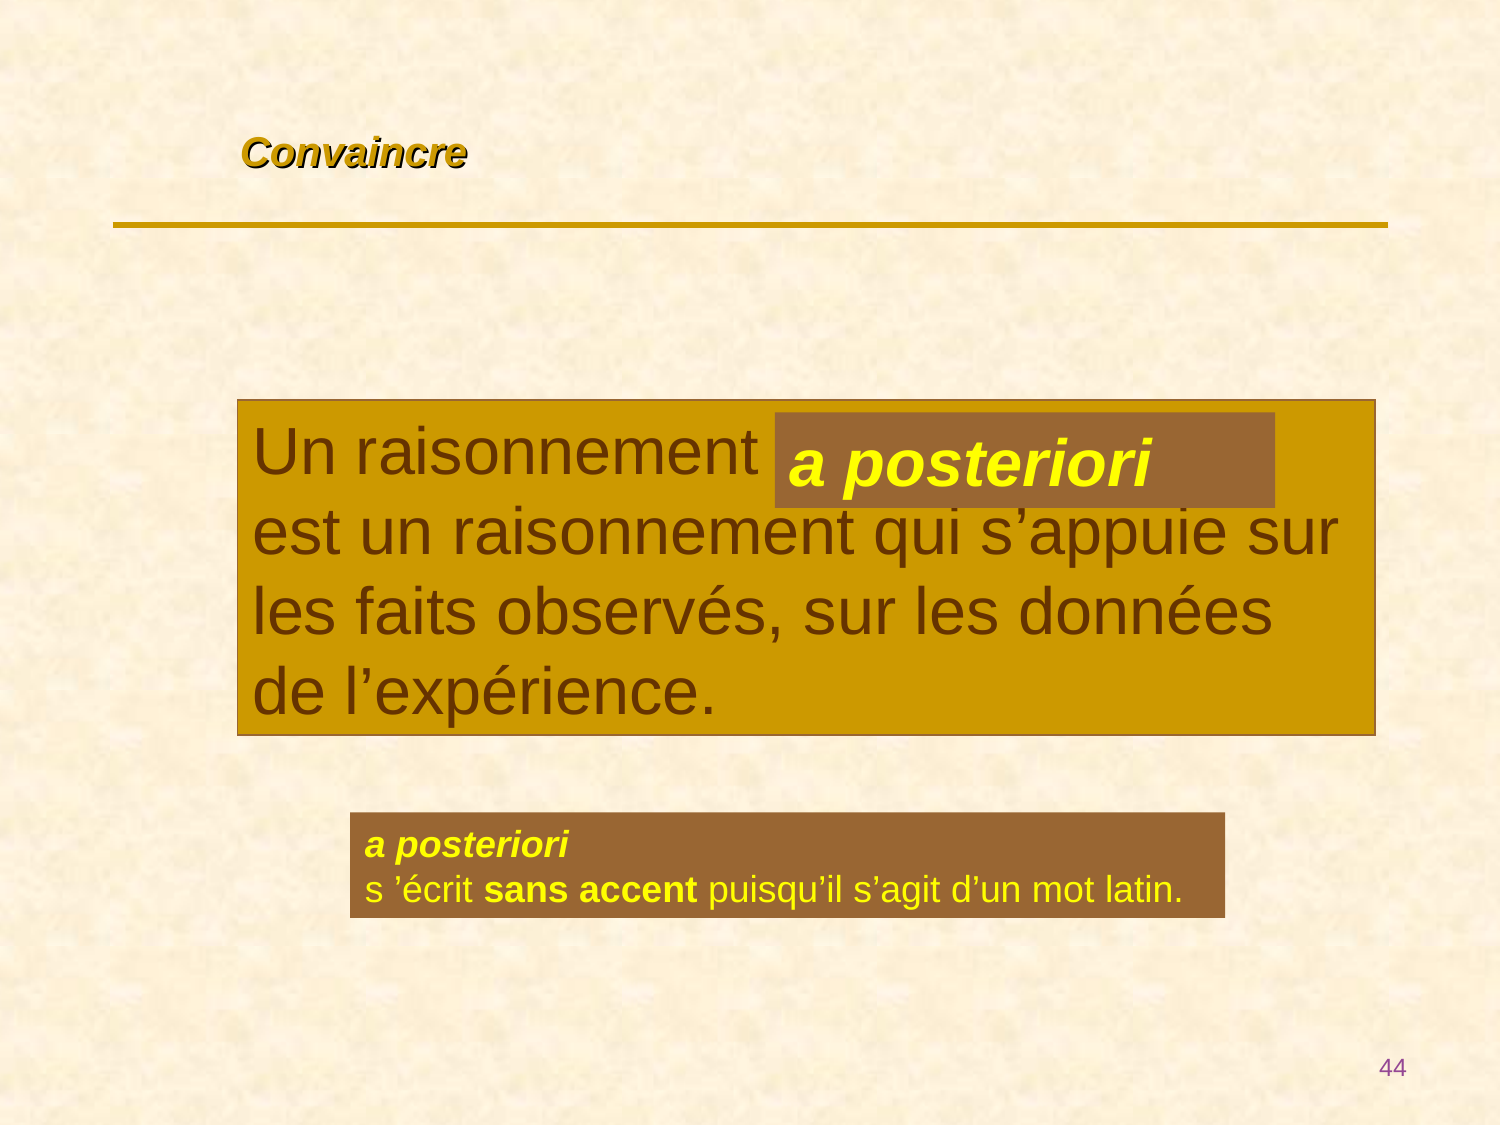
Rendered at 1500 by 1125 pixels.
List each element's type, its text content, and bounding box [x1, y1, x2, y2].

picture [0, 0, 1500, 1125]
text_box a posteriori [774, 412, 1276, 508]
text_box Un raisonnement … est un raisonnement qui s’appuie sur les faits observés, sur les données de l’expérience. [237, 399, 1375, 736]
text_box Convaincre [225, 116, 483, 183]
text_box a posteriori s ’écrit sans accent puisqu’il s’agit d’un mot latin. [350, 812, 1226, 918]
